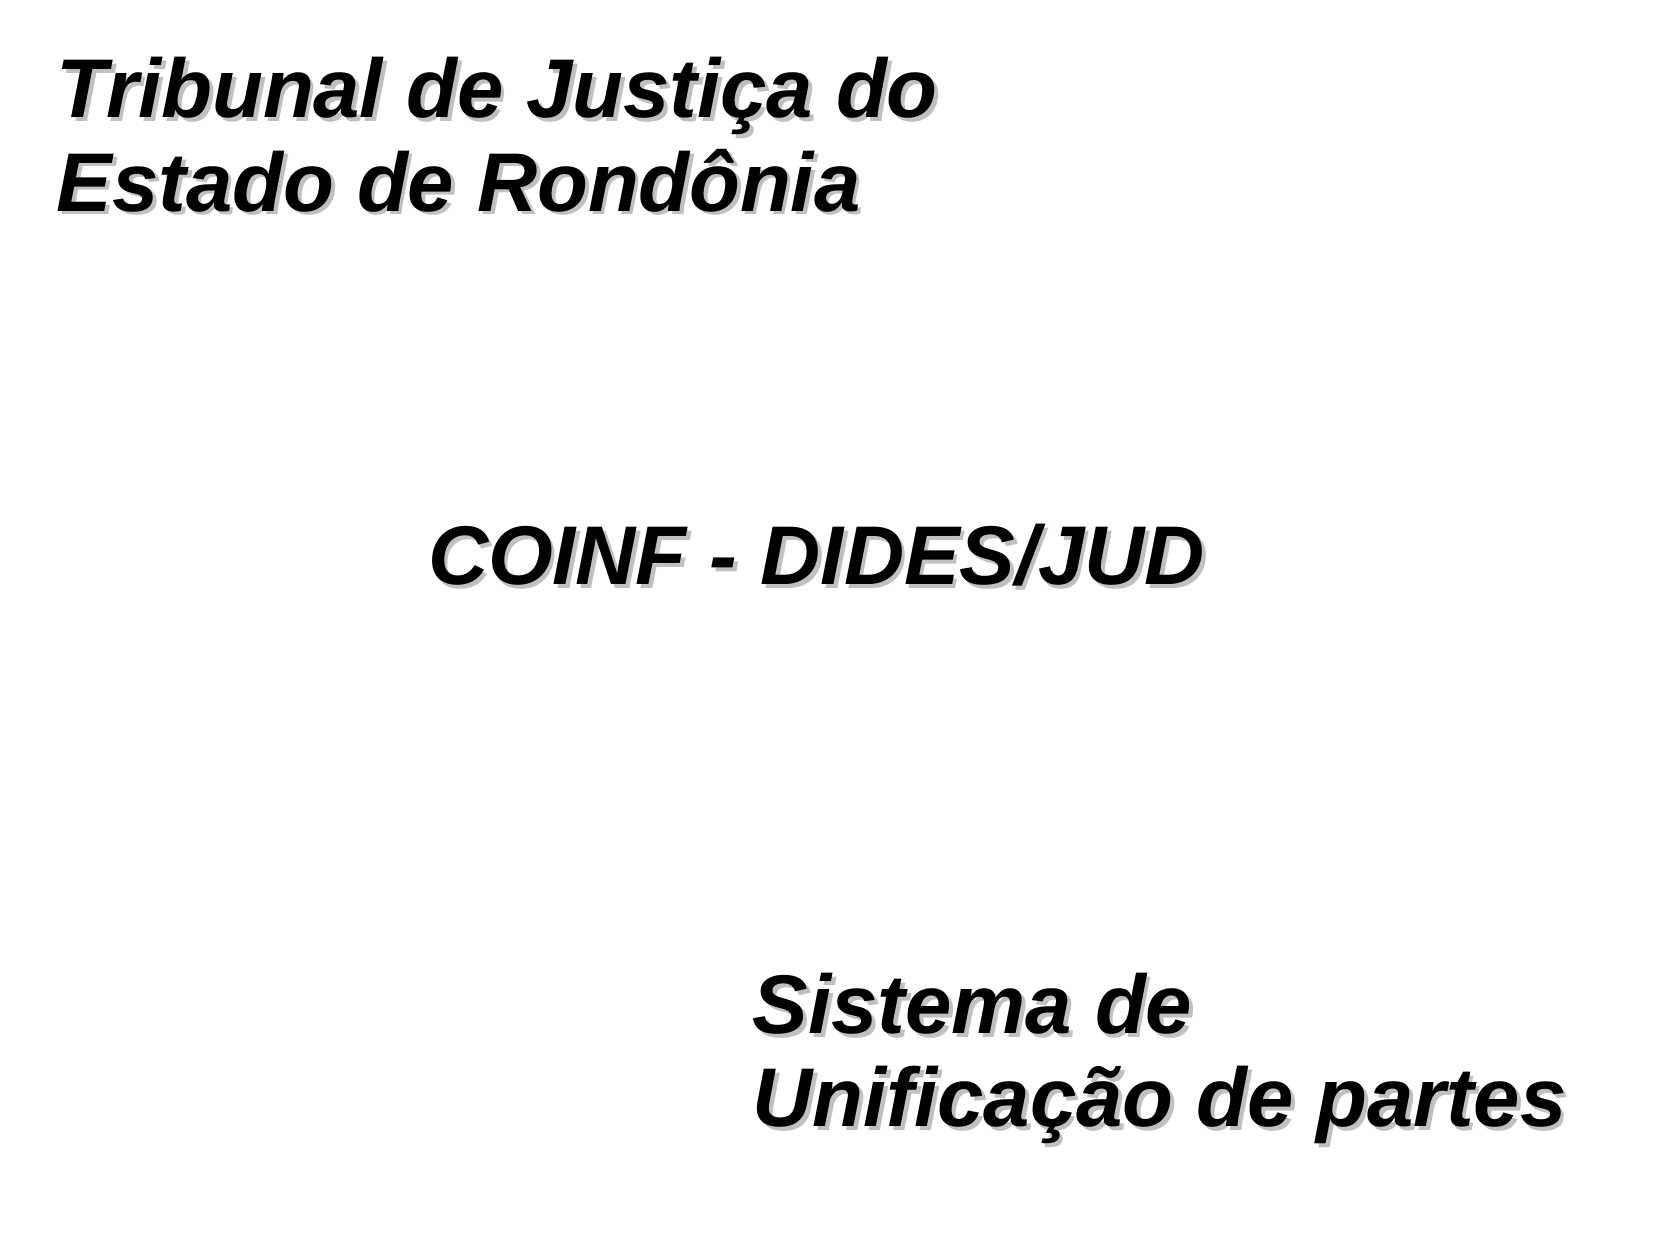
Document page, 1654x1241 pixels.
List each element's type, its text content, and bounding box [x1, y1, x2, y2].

text_box COINF - DIDES/JUD [413, 501, 1220, 610]
text_box Sistema de Unificação de partes [738, 950, 1582, 1152]
text_box Tribunal de Justiça do Estado de Rondônia [42, 35, 977, 237]
